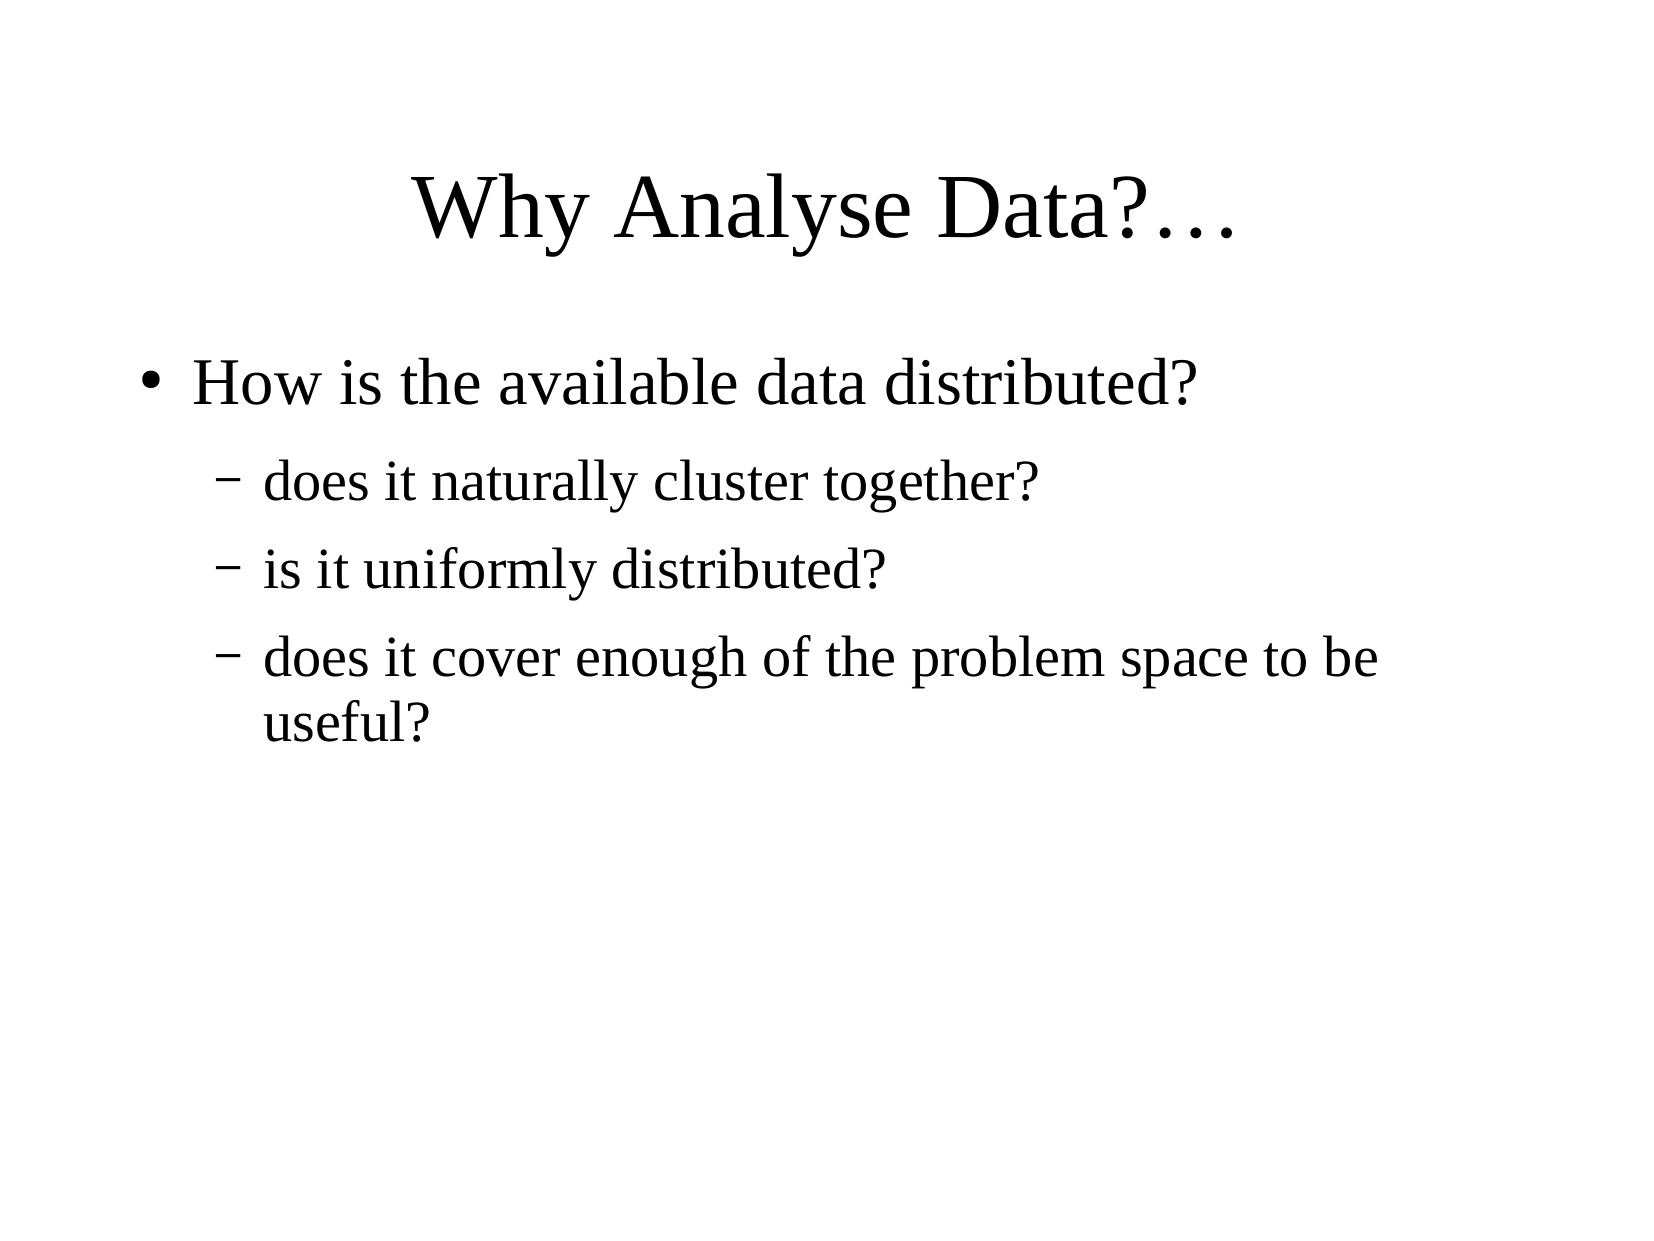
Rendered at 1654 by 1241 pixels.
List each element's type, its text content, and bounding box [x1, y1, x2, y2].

list How is the available data distributed? does it naturally cluster together? is it uniformly distributed? does it cover enough of the problem space to be useful? [121, 344, 1534, 1127]
title Why Analyse Data?… [121, 102, 1534, 311]
